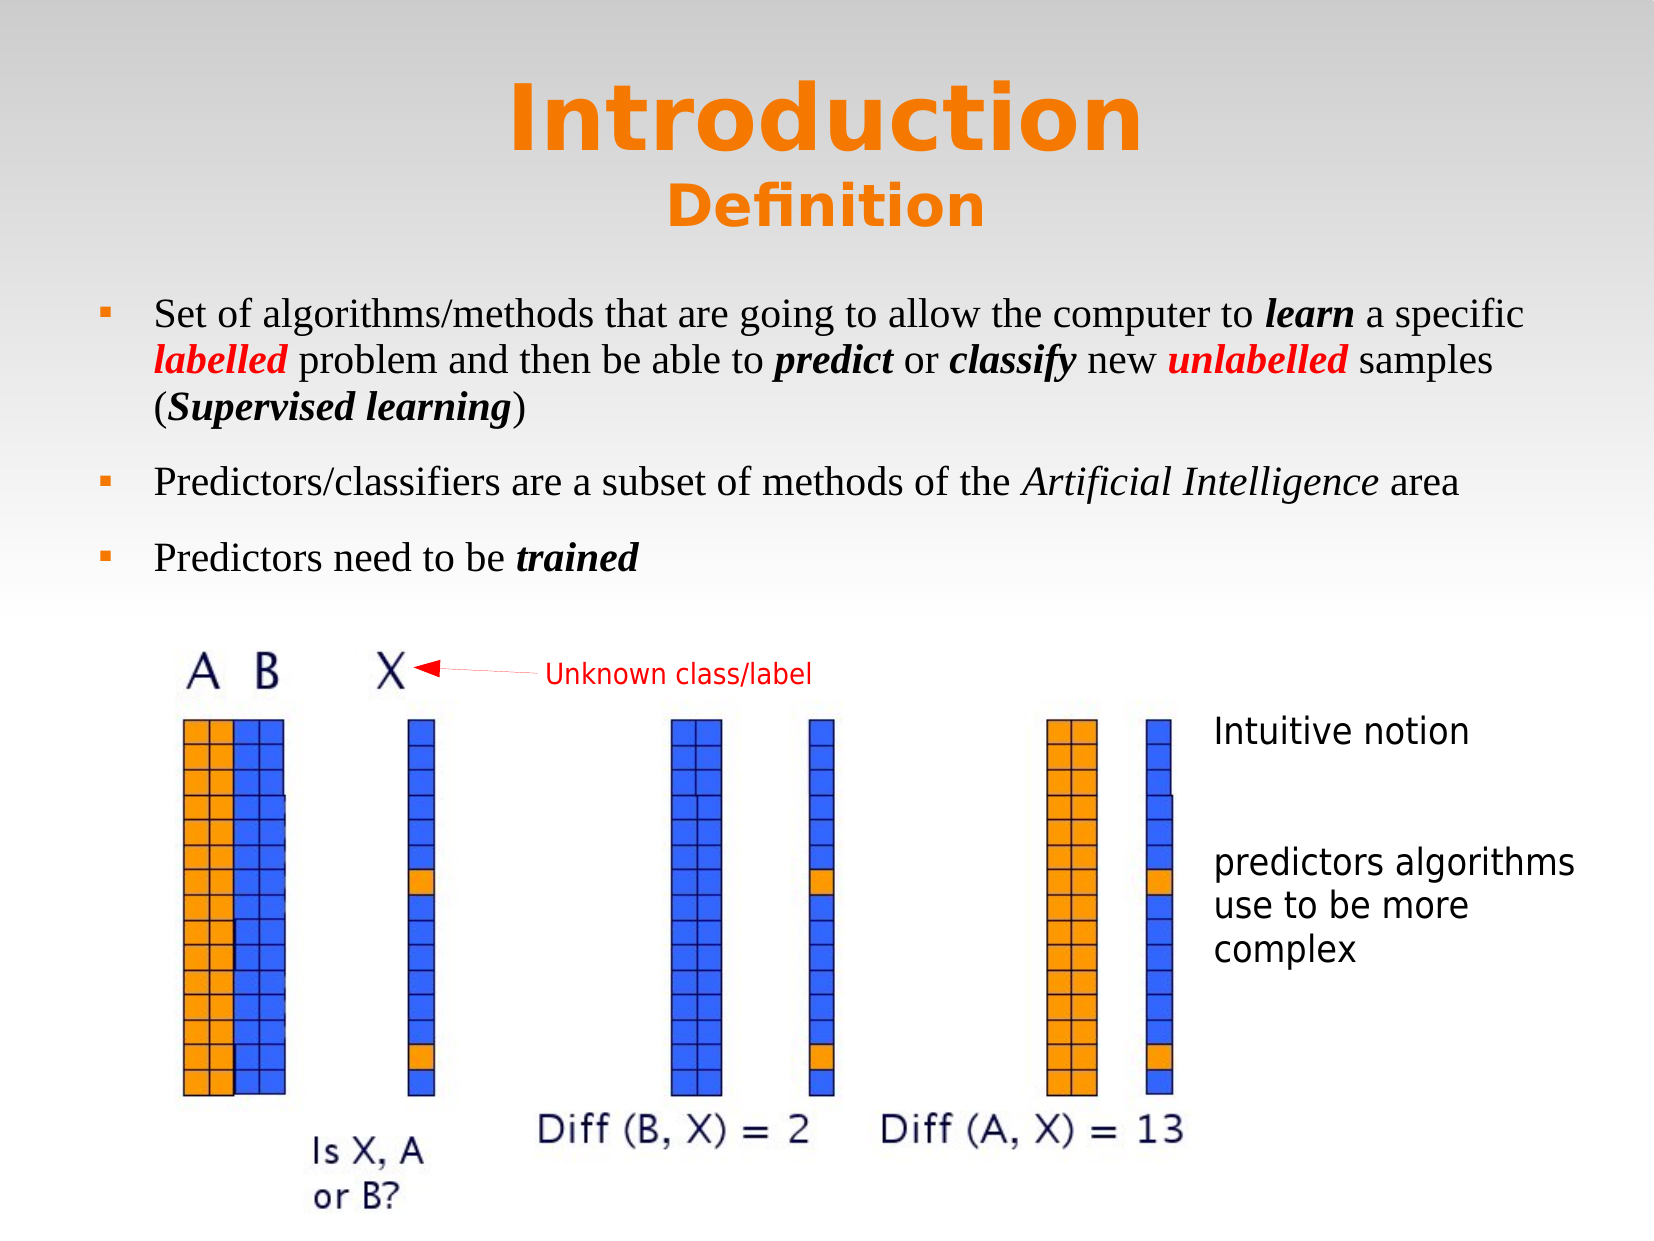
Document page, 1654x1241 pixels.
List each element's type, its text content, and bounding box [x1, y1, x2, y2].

title Introduction Definition [82, 49, 1571, 257]
list Set of algorithms/methods that are going to allow the computer to learn a specific labelled problem and then be able to predict or classify new unlabelled samples (Supervised learning) Predictors/classifiers are a subset of methods of the Artificial Intelligence area Predictors need to be trained [82, 290, 1571, 650]
picture [124, 649, 1220, 1225]
text_box Intuitive notion predictors algorithms use to be more complex [1198, 702, 1602, 1023]
text_box Unknown class/label [530, 649, 829, 699]
